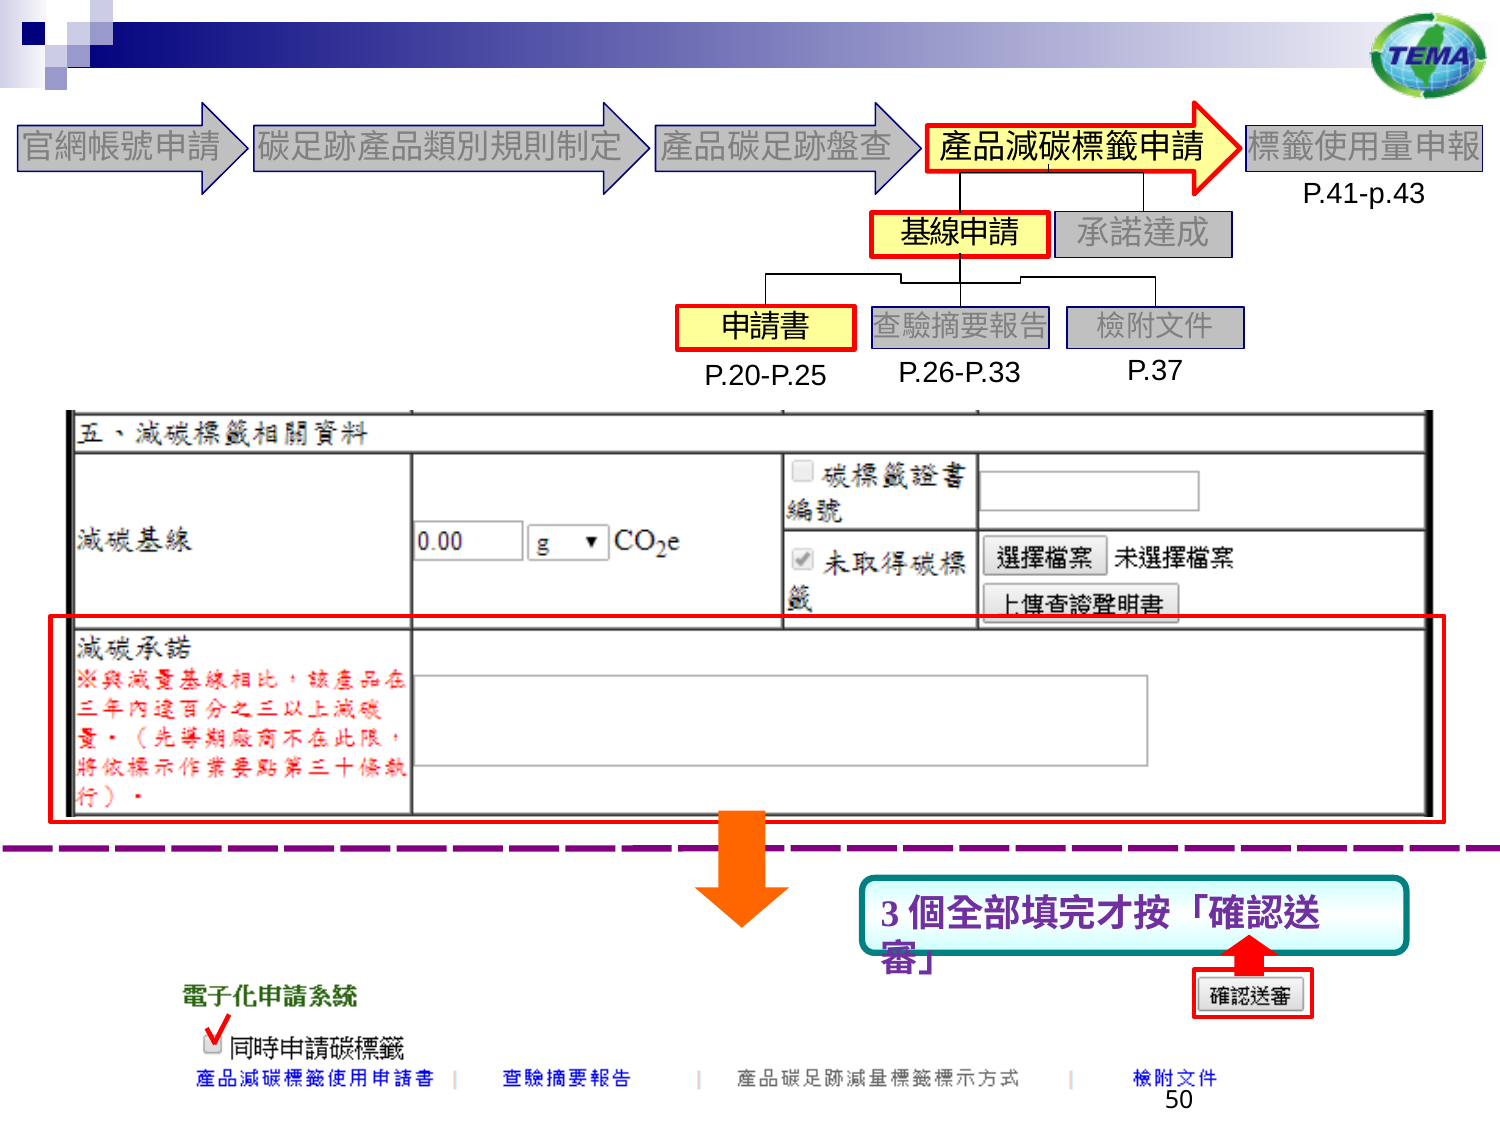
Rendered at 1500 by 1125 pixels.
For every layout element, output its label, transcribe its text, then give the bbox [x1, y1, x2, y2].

picture [65, 410, 1436, 614]
text_box 49 [1149, 1050, 1500, 1125]
text_box 基線申請 [872, 213, 1049, 256]
text_box 標籤使用量申報 [1246, 125, 1482, 171]
text_box P.41-p.43 [1276, 174, 1453, 215]
text_box [694, 810, 790, 928]
picture [150, 968, 1321, 1102]
text_box 檢附文件 [1067, 307, 1244, 349]
text_box 承諾達成 [1055, 212, 1232, 257]
text_box 申請書 [677, 306, 854, 350]
text_box P.26-P.33 [871, 353, 1048, 394]
text_box 產品減碳標籤申請 [927, 102, 1241, 195]
picture [1196, 972, 1310, 1015]
text_box 3個全部填完才按「確認送審」 [862, 877, 1407, 953]
text_box 查驗摘要報告 [872, 307, 1049, 349]
picture [65, 618, 1436, 817]
text_box 產品碳足跡盤查 [655, 102, 922, 195]
text_box 碳足跡產品類別規則制定 [253, 102, 650, 195]
text_box P.37 [1067, 350, 1244, 392]
text_box 官網帳號申請 [17, 102, 249, 195]
text_box P.20-P.25 [677, 356, 854, 398]
text_box [1219, 934, 1279, 977]
